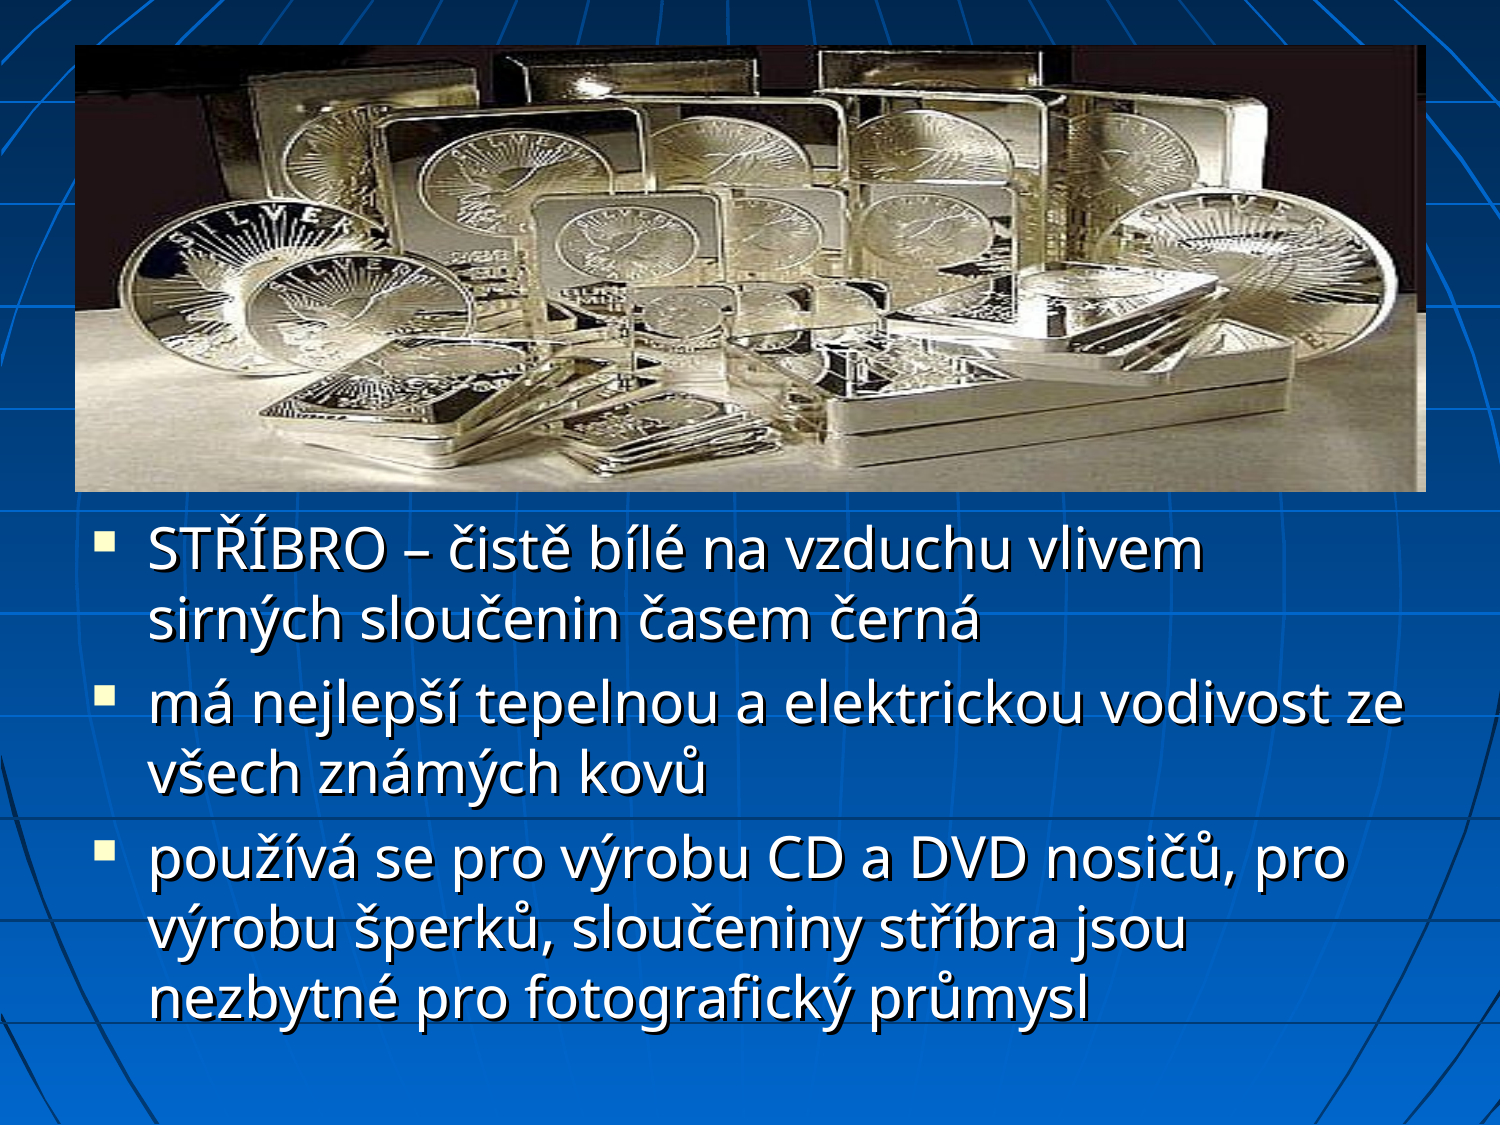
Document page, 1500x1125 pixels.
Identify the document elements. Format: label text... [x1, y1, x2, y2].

list STŘÍBRO – čistě bílé na vzduchu vlivem sirných sloučenin časem černá má nejlepší tepelnou a elektrickou vodivost ze všech známých kovů používá se pro výrobu CD a DVD nosičů, pro výrobu šperků, sloučeniny stříbra jsou nezbytné pro fotografický průmysl [76, 503, 1427, 1123]
picture [75, 45, 1426, 492]
